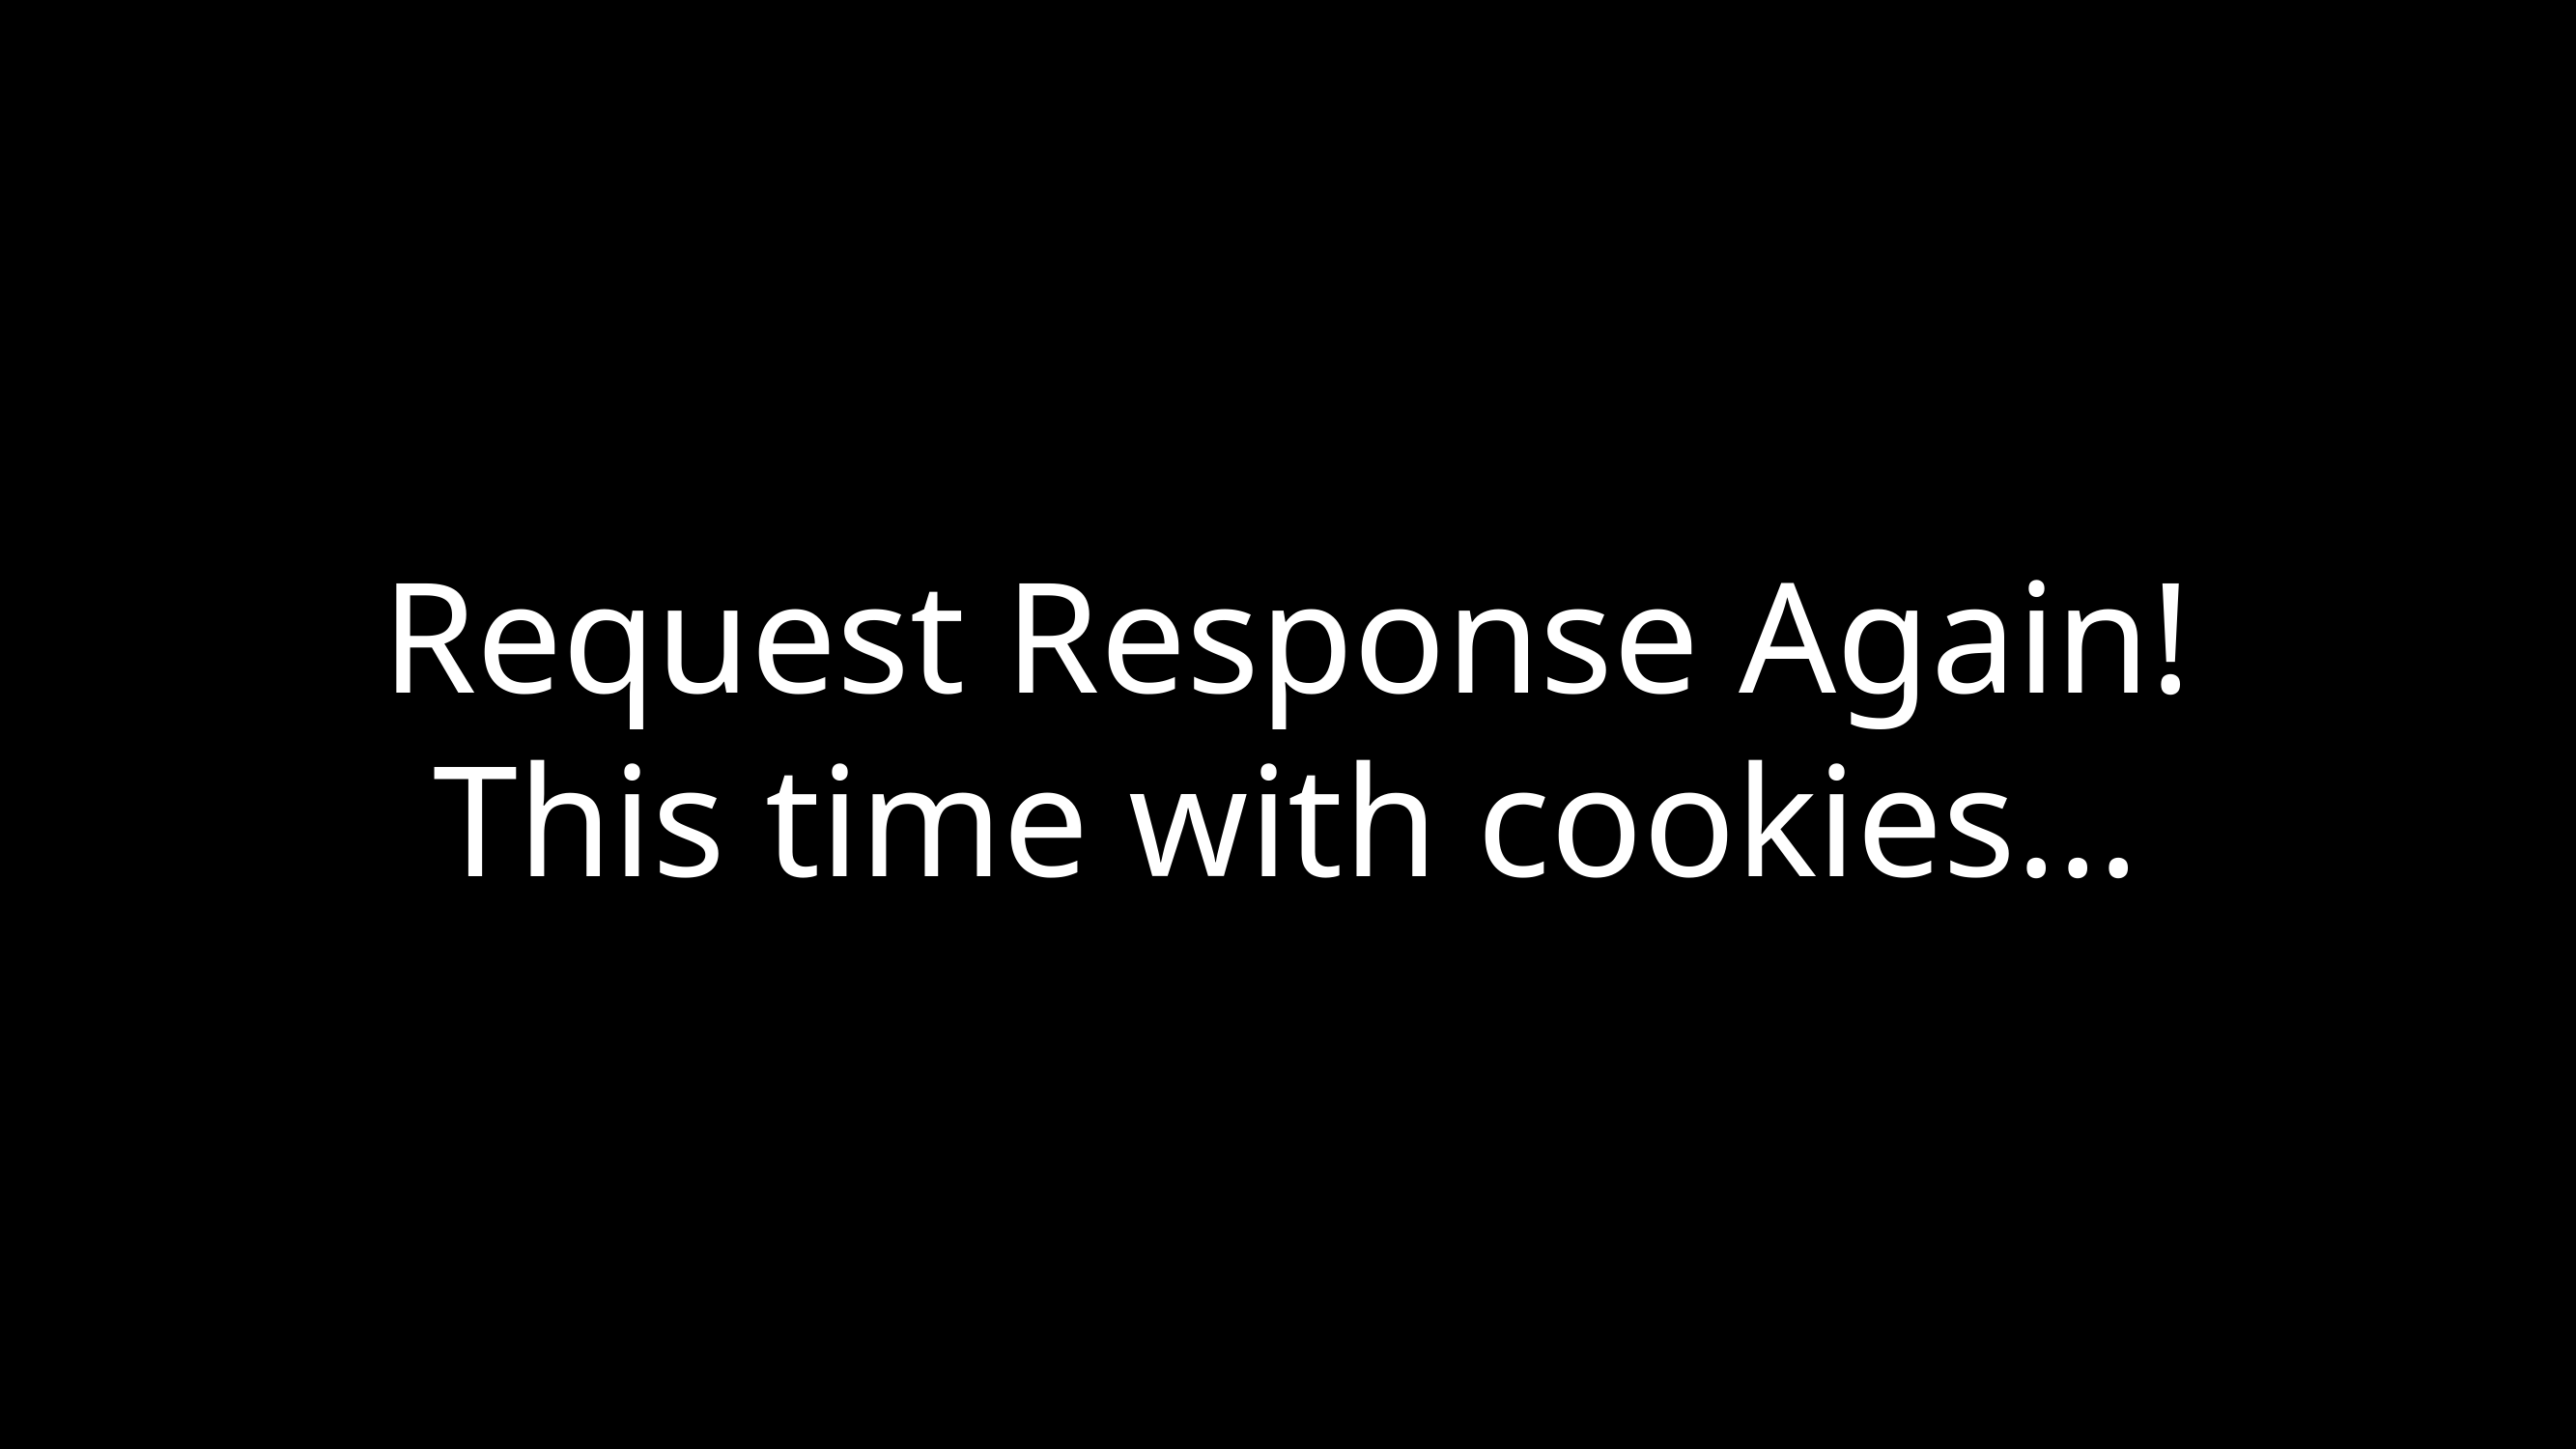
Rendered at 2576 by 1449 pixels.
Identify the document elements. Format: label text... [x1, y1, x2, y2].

title Request Response Again! This time with cookies... [183, 440, 2392, 1007]
